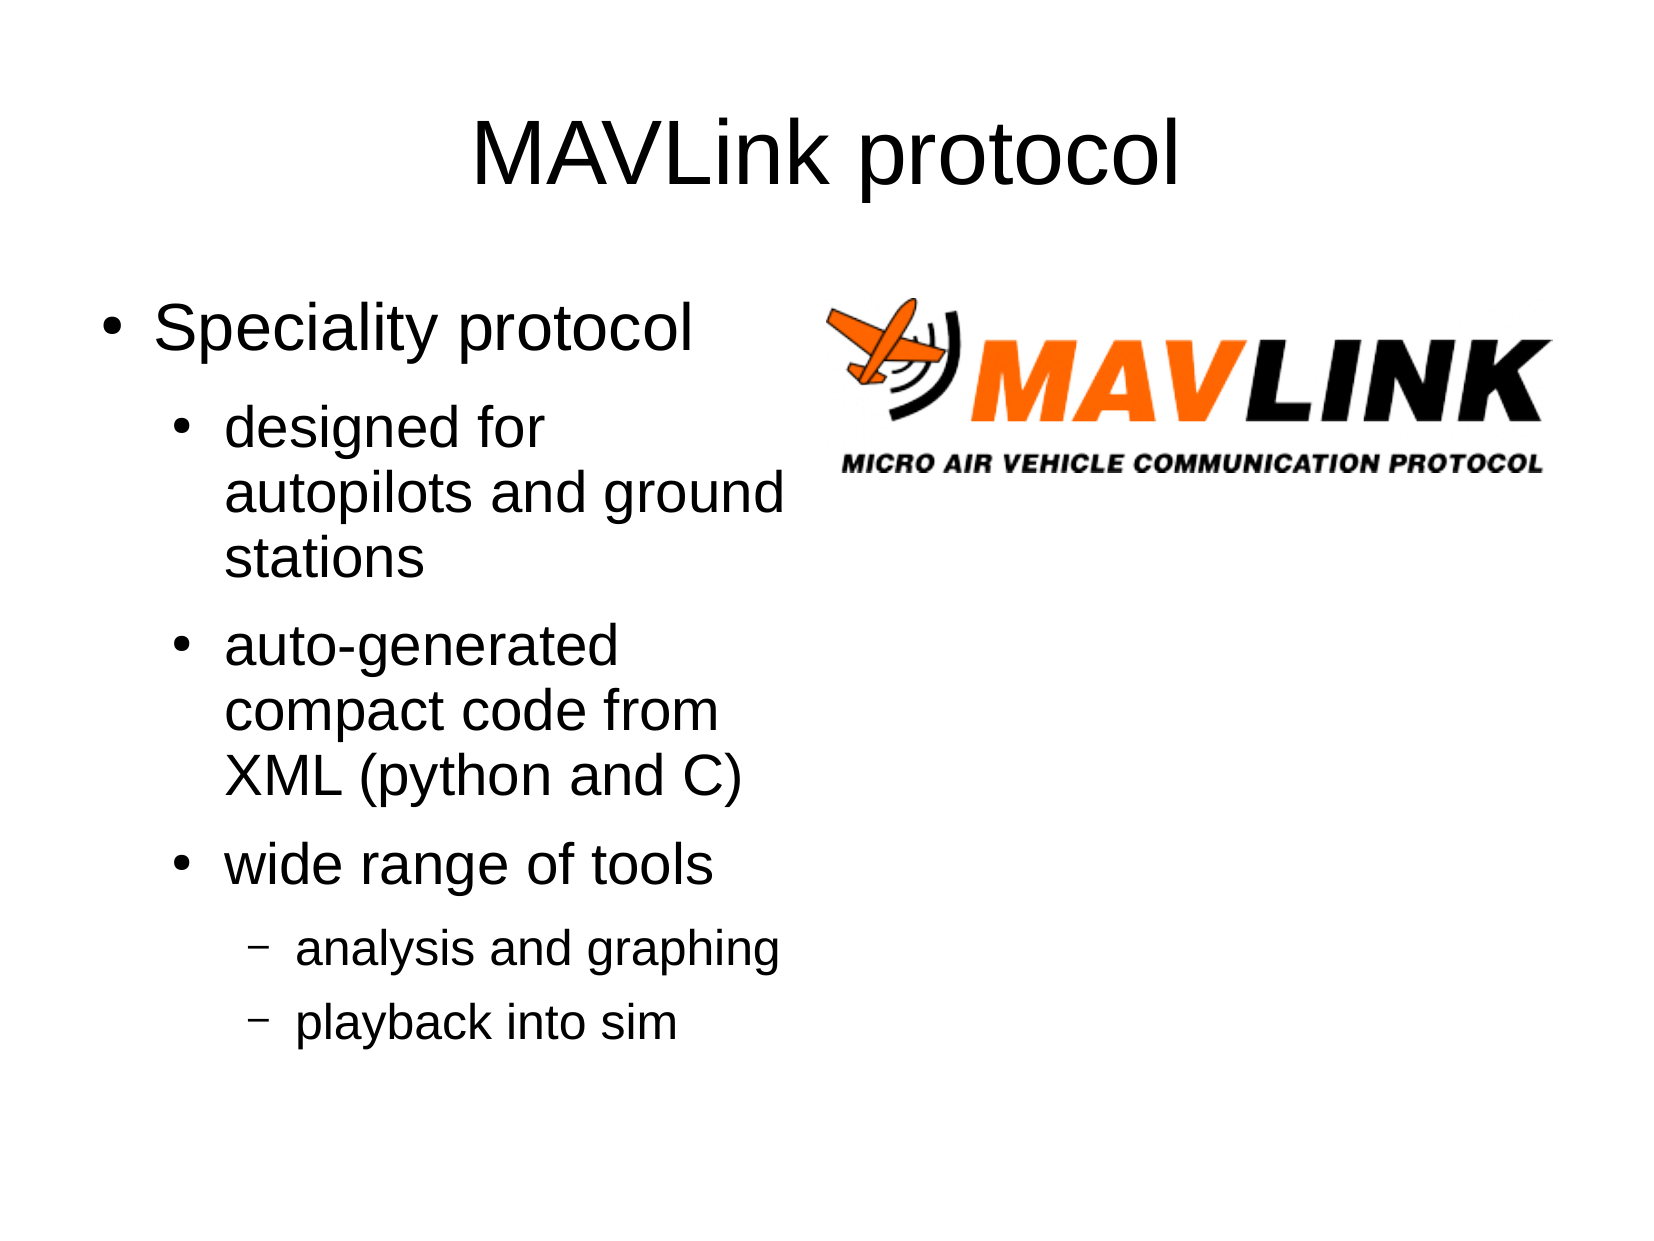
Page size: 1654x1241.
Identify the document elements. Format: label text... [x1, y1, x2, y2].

title MAVLink protocol [82, 49, 1571, 257]
list Speciality protocol designed for autopilots and ground stations auto-generated compact code from XML (python and C) wide range of tools analysis and graphing playback into sim [82, 290, 809, 1109]
picture [826, 298, 1553, 473]
